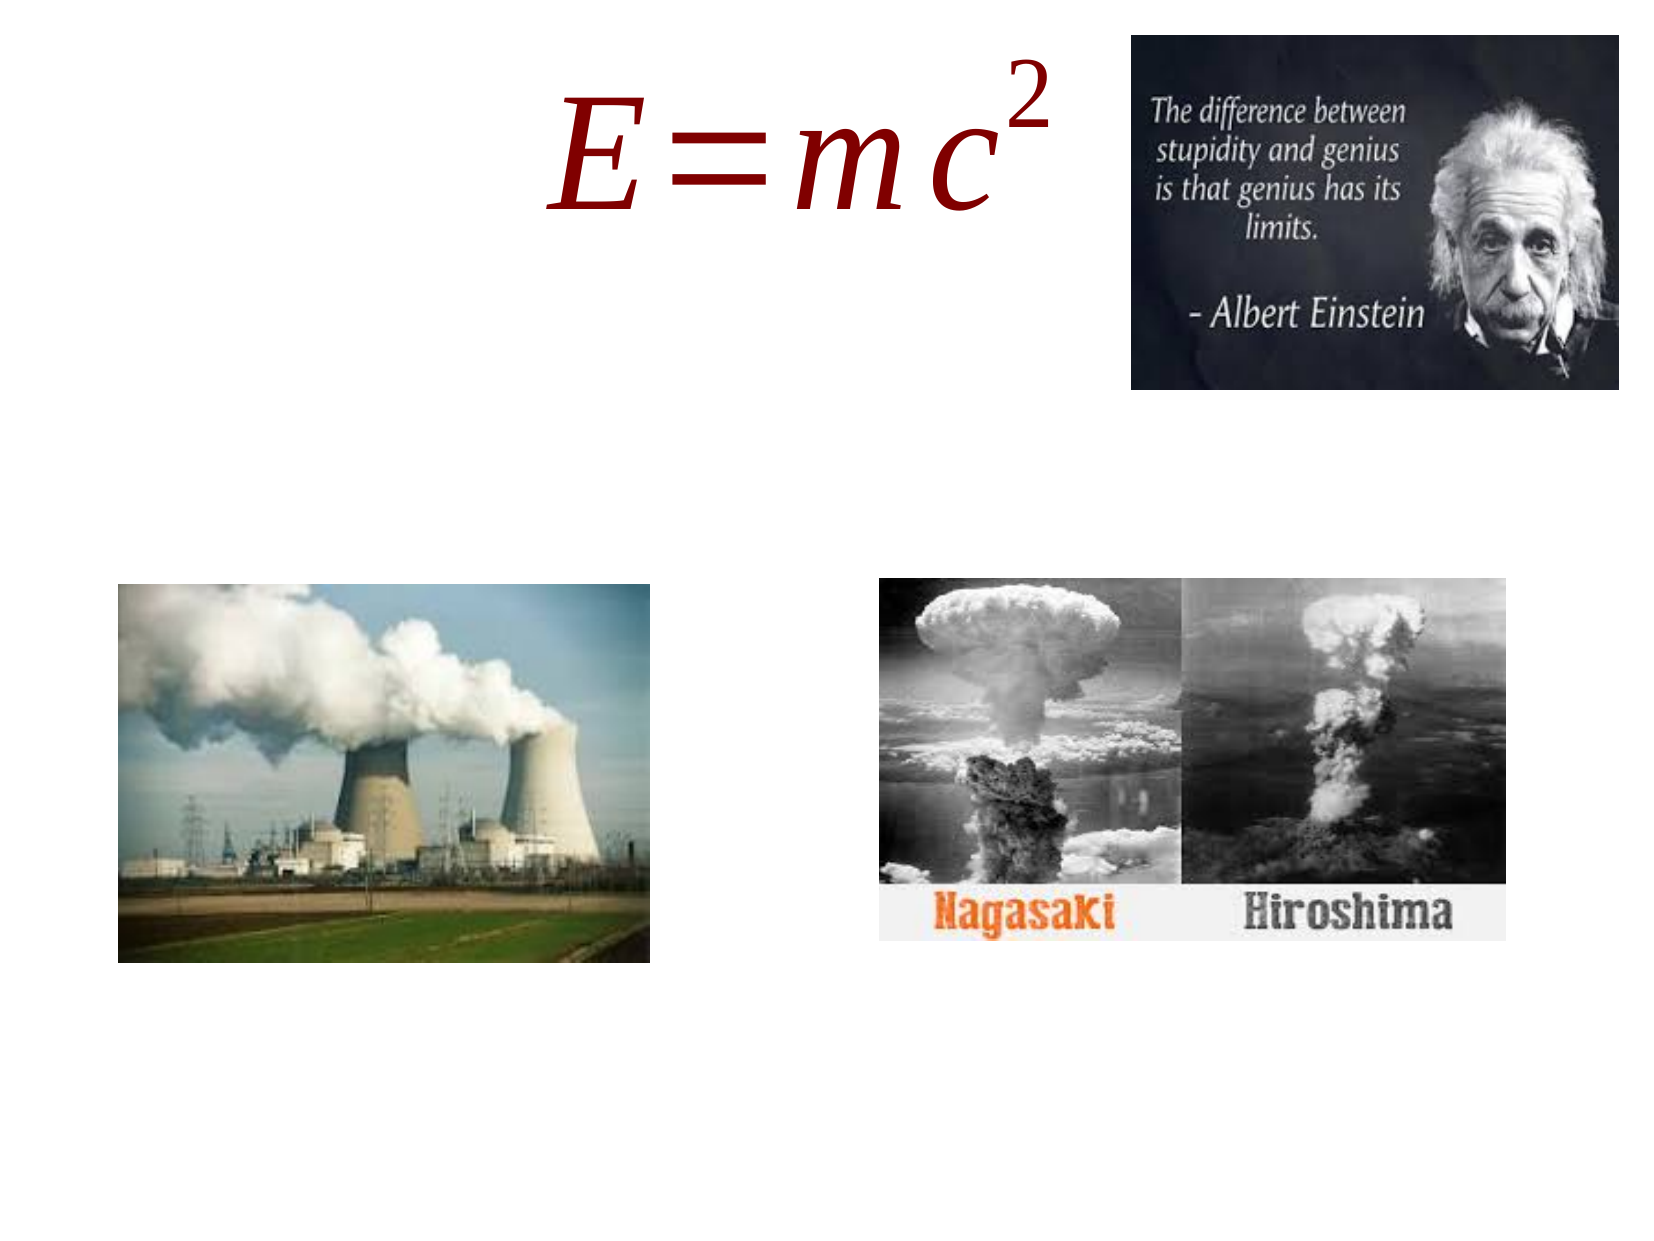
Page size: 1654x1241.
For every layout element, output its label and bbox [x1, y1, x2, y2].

picture [1131, 35, 1619, 390]
chart [519, 35, 1075, 249]
picture [879, 578, 1506, 941]
picture [118, 584, 650, 963]
